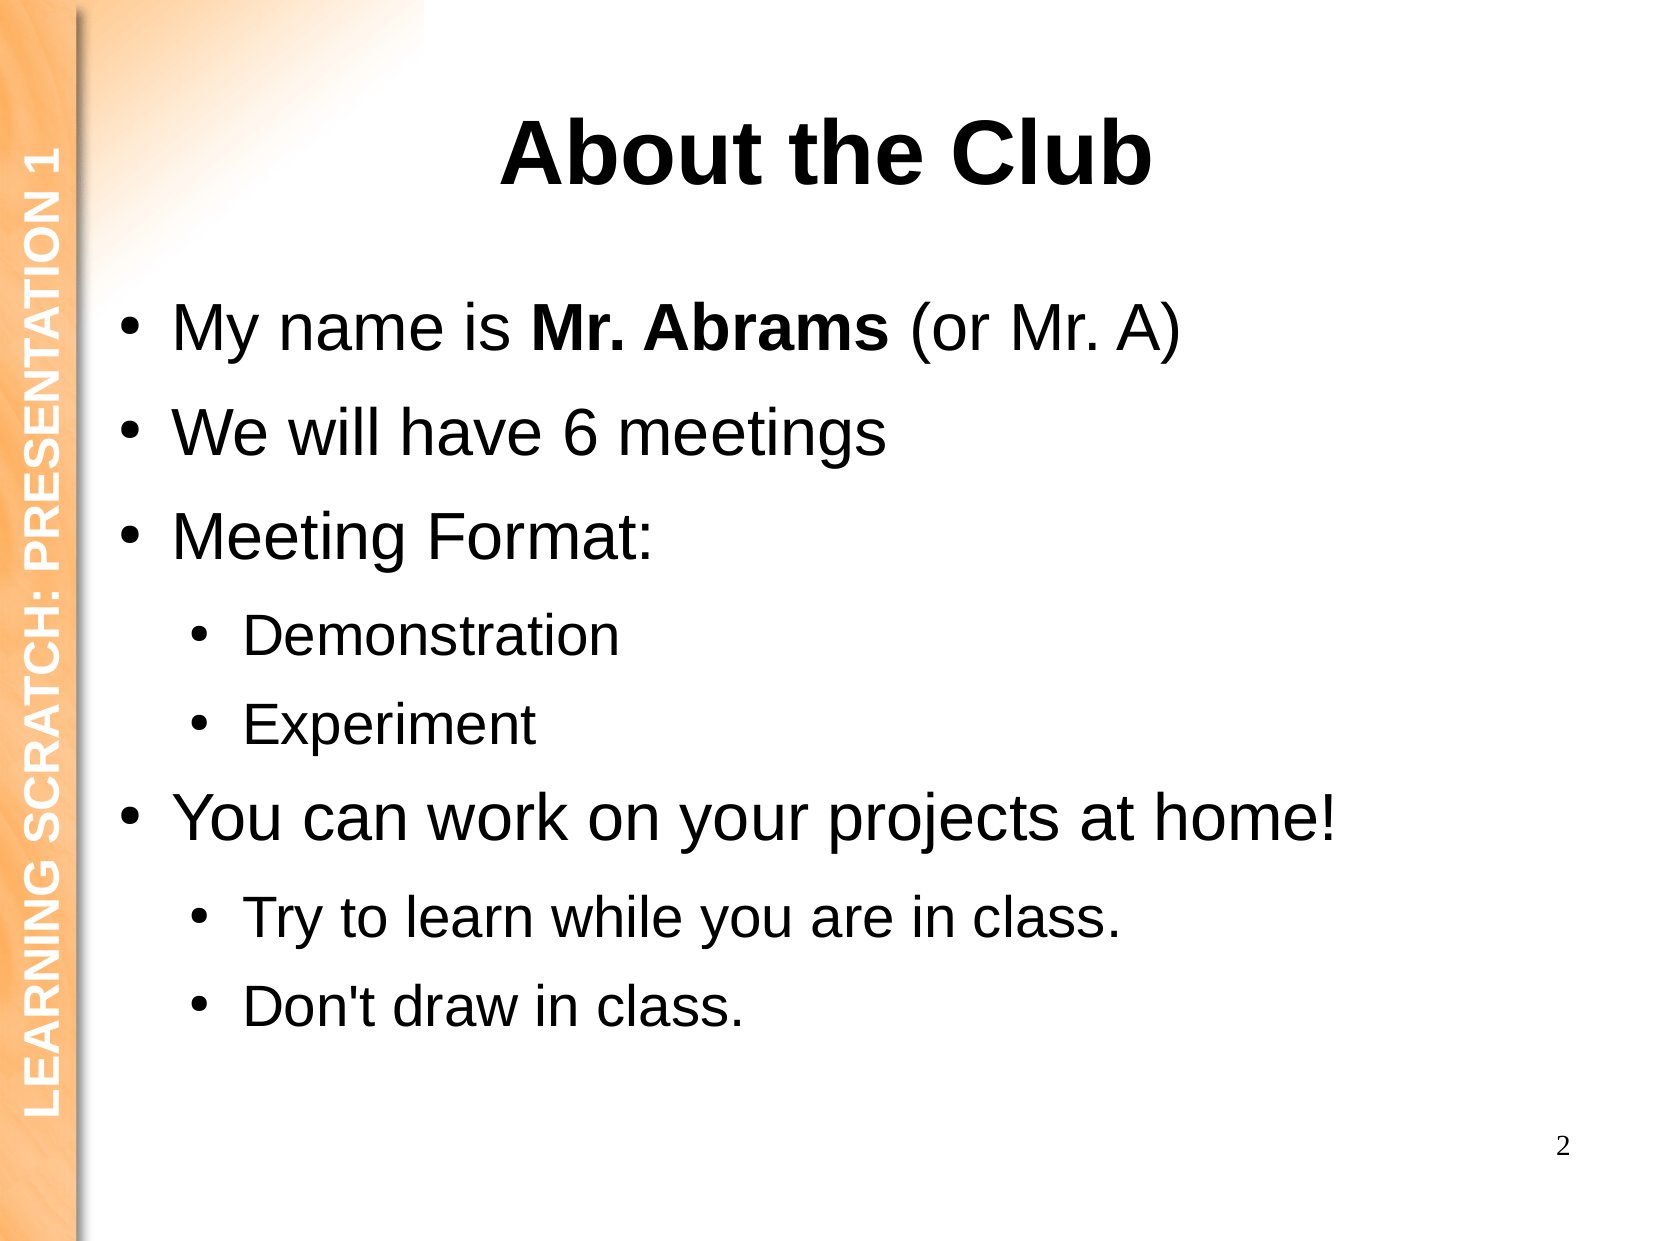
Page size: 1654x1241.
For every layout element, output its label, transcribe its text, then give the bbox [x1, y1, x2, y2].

picture [0, 0, 424, 1241]
list My name is Mr. Abrams (or Mr. A) We will have 6 meetings Meeting Format: Demonstration Experiment You can work on your projects at home! Try to learn while you are in class. Don't draw in class. [100, 290, 1589, 1094]
title About the Club [82, 49, 1571, 257]
